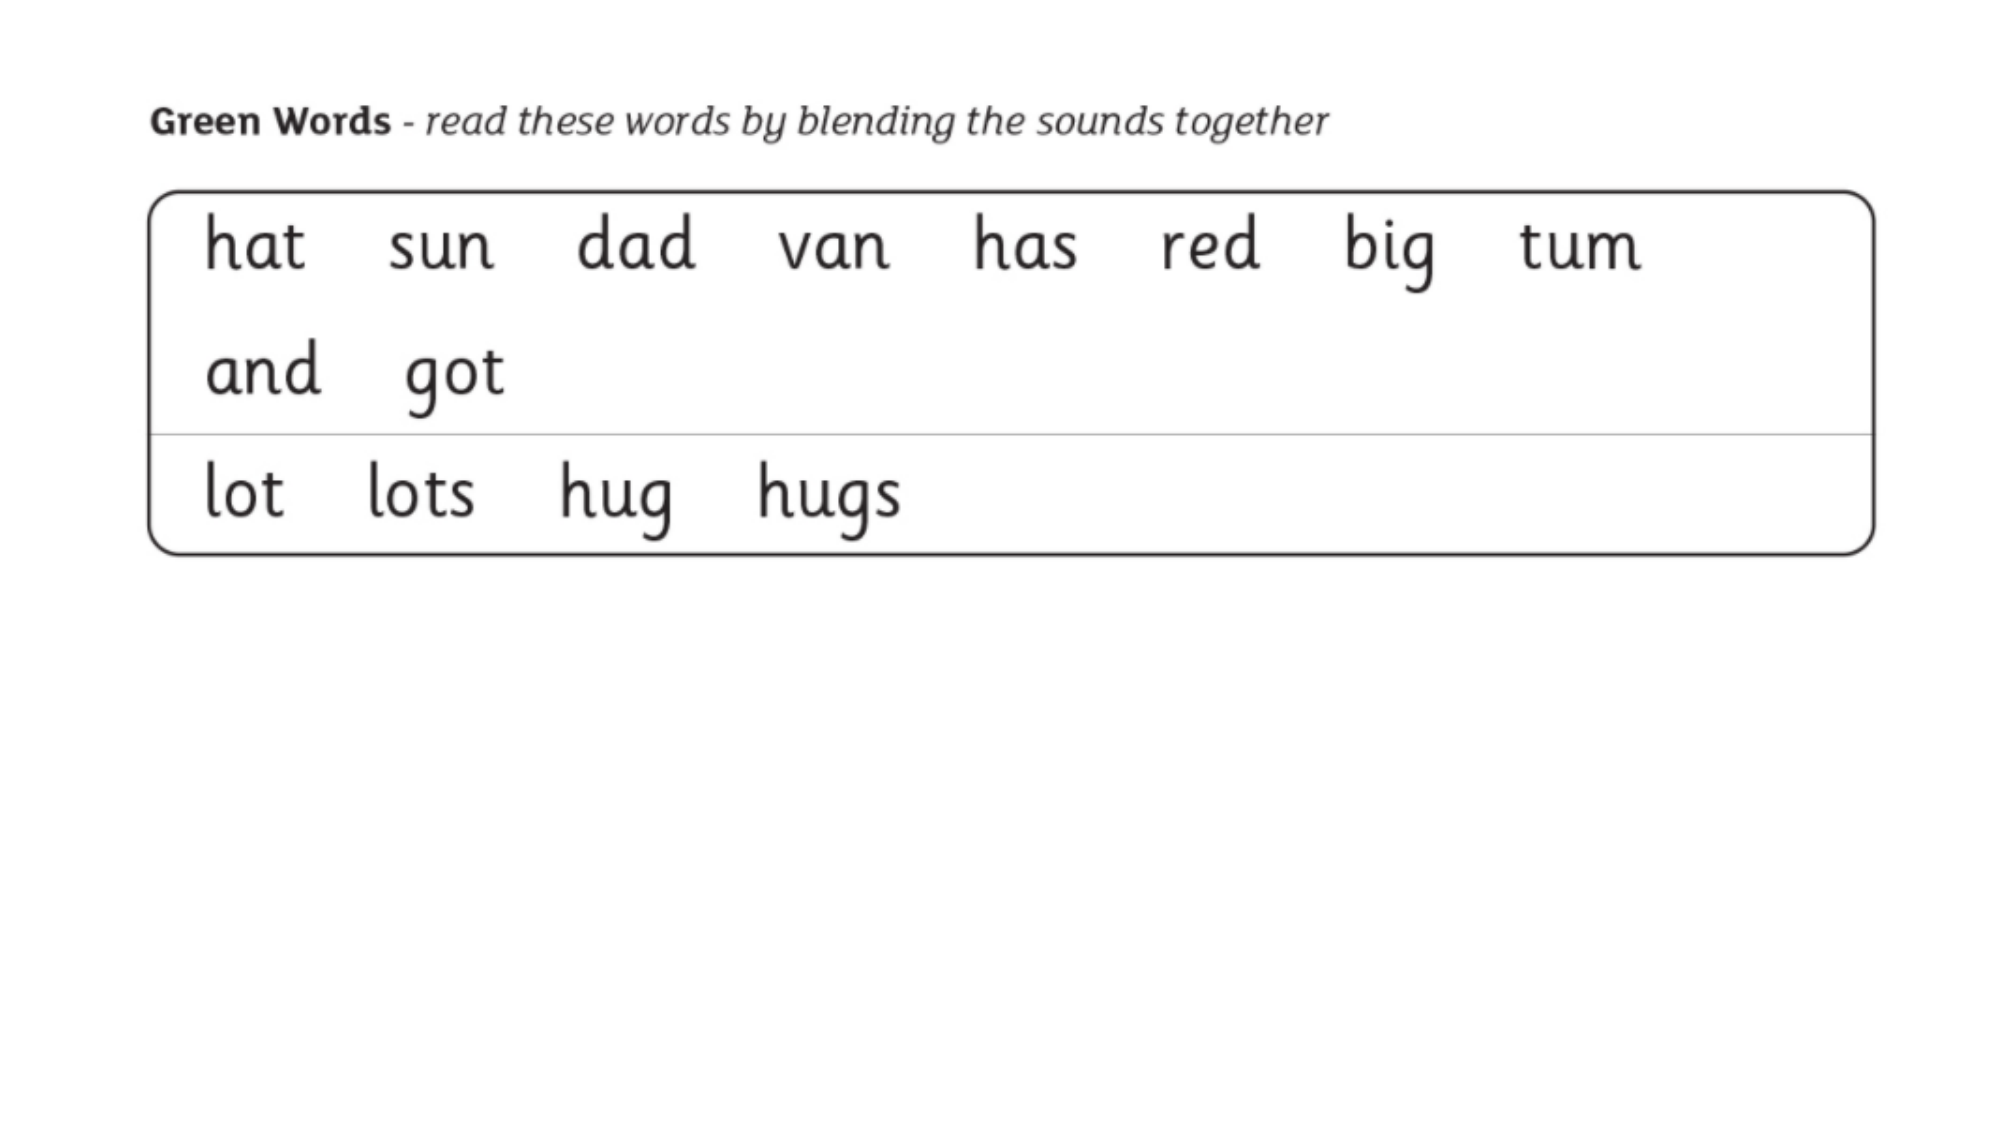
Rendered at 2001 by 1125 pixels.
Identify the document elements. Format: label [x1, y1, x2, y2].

picture [71, 59, 1929, 614]
